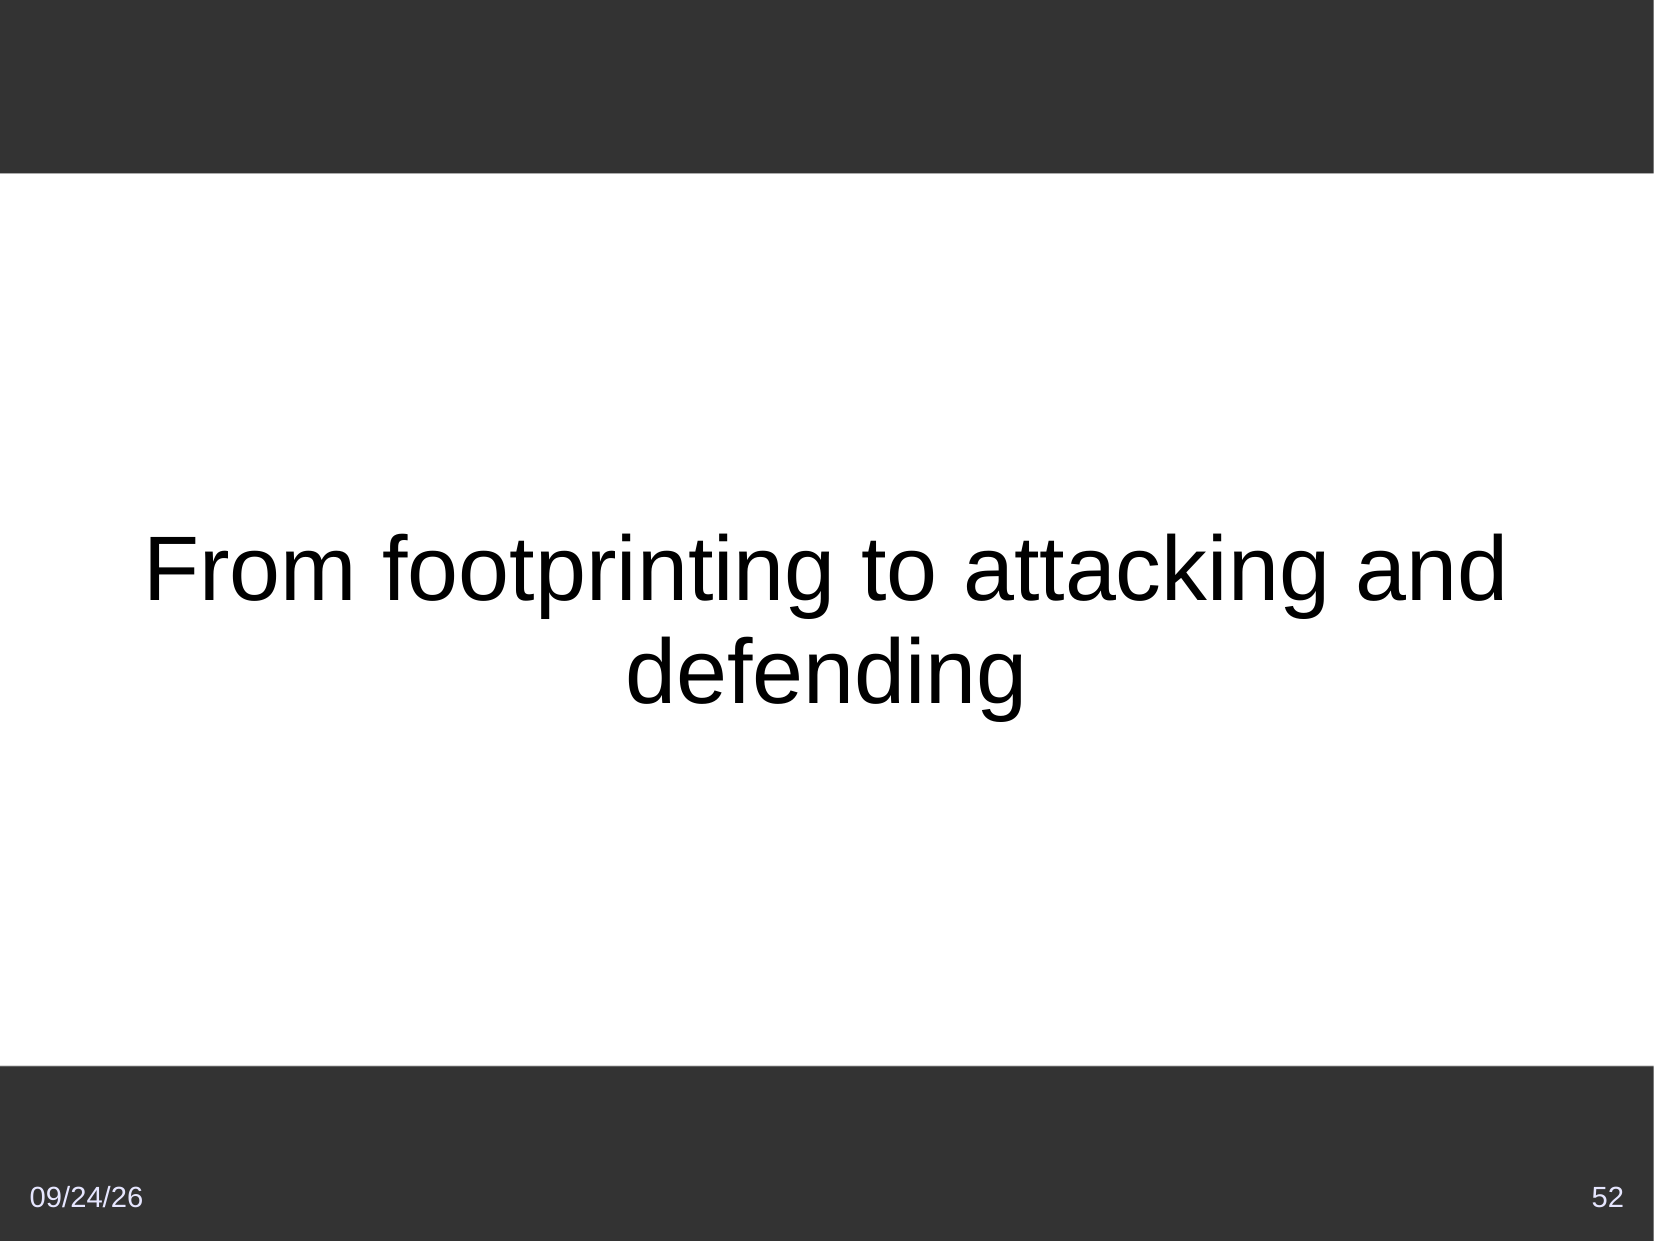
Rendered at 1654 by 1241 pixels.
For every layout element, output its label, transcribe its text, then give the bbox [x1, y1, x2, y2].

picture [0, 0, 1654, 1241]
subtitle From footprinting to attacking and defending [29, 214, 1625, 1027]
